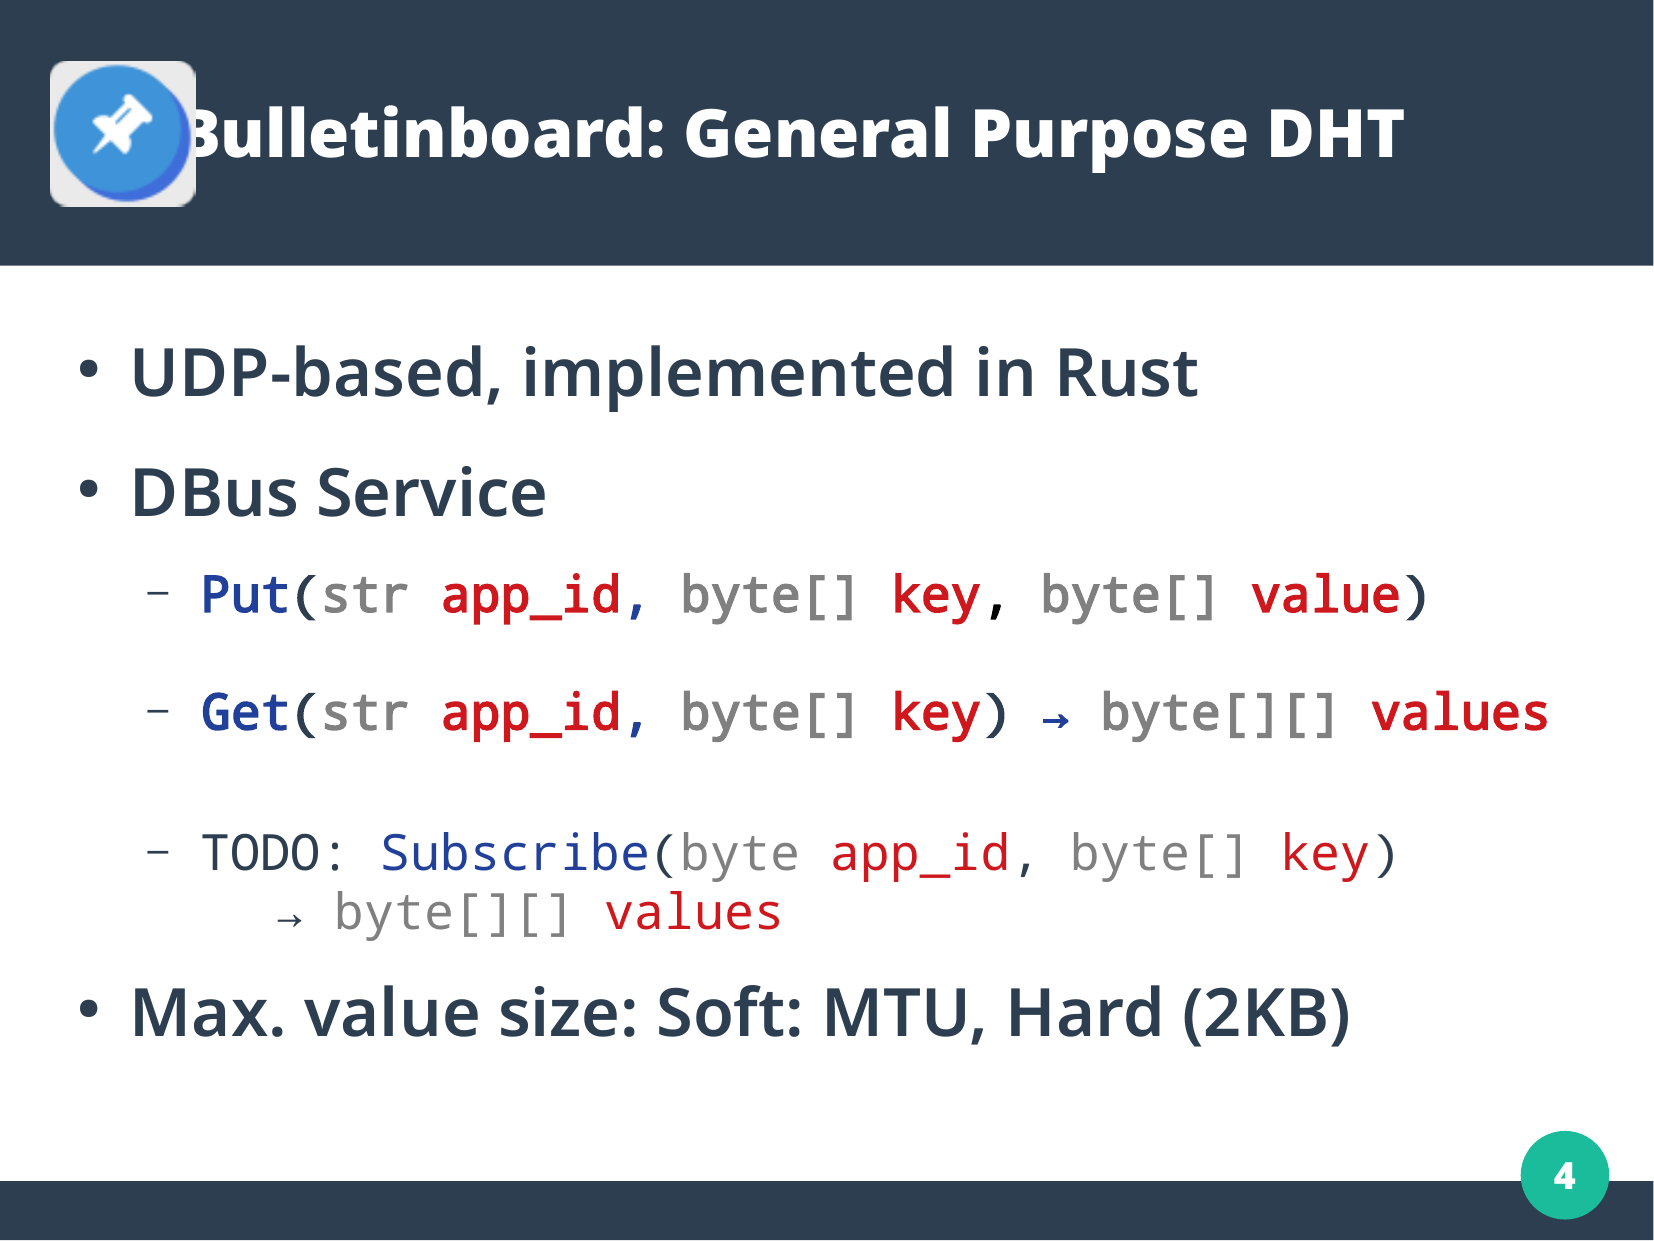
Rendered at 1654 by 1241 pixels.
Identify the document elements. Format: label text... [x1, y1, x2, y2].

title Bulletinboard: General Purpose DHT [59, 49, 1595, 207]
picture [50, 61, 196, 207]
list UDP-based, implemented in Rust DBus Service Put(str app_id, byte[] key, byte[] value) Get(str app_id, byte[] key) → byte[][] values TODO: Subscribe(byte app_id, byte[] key) → byte[][] values Max. value size: Soft: MTU, Hard (2KB) [59, 324, 1654, 1152]
